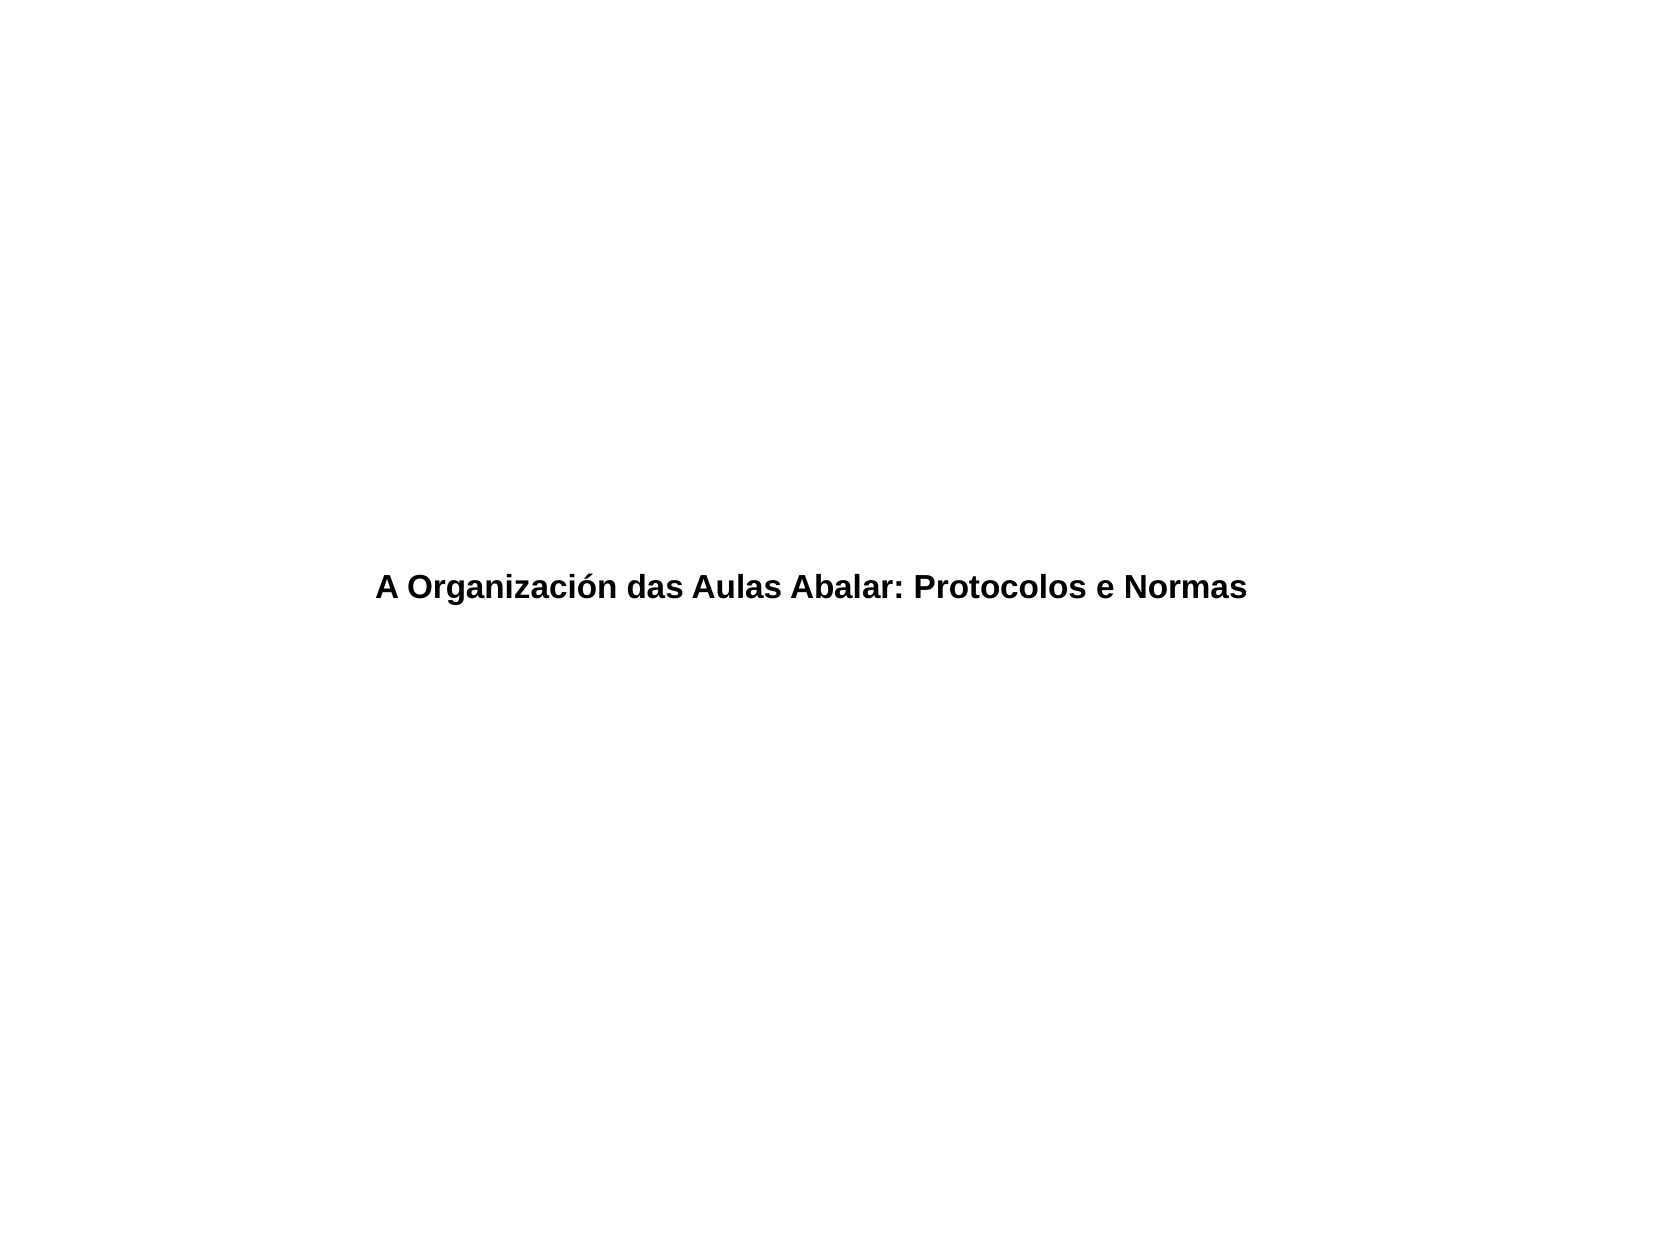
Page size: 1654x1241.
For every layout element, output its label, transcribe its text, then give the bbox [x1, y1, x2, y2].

text_box A Organización das Aulas Abalar: Protocolos e Normas [0, 561, 1625, 835]
